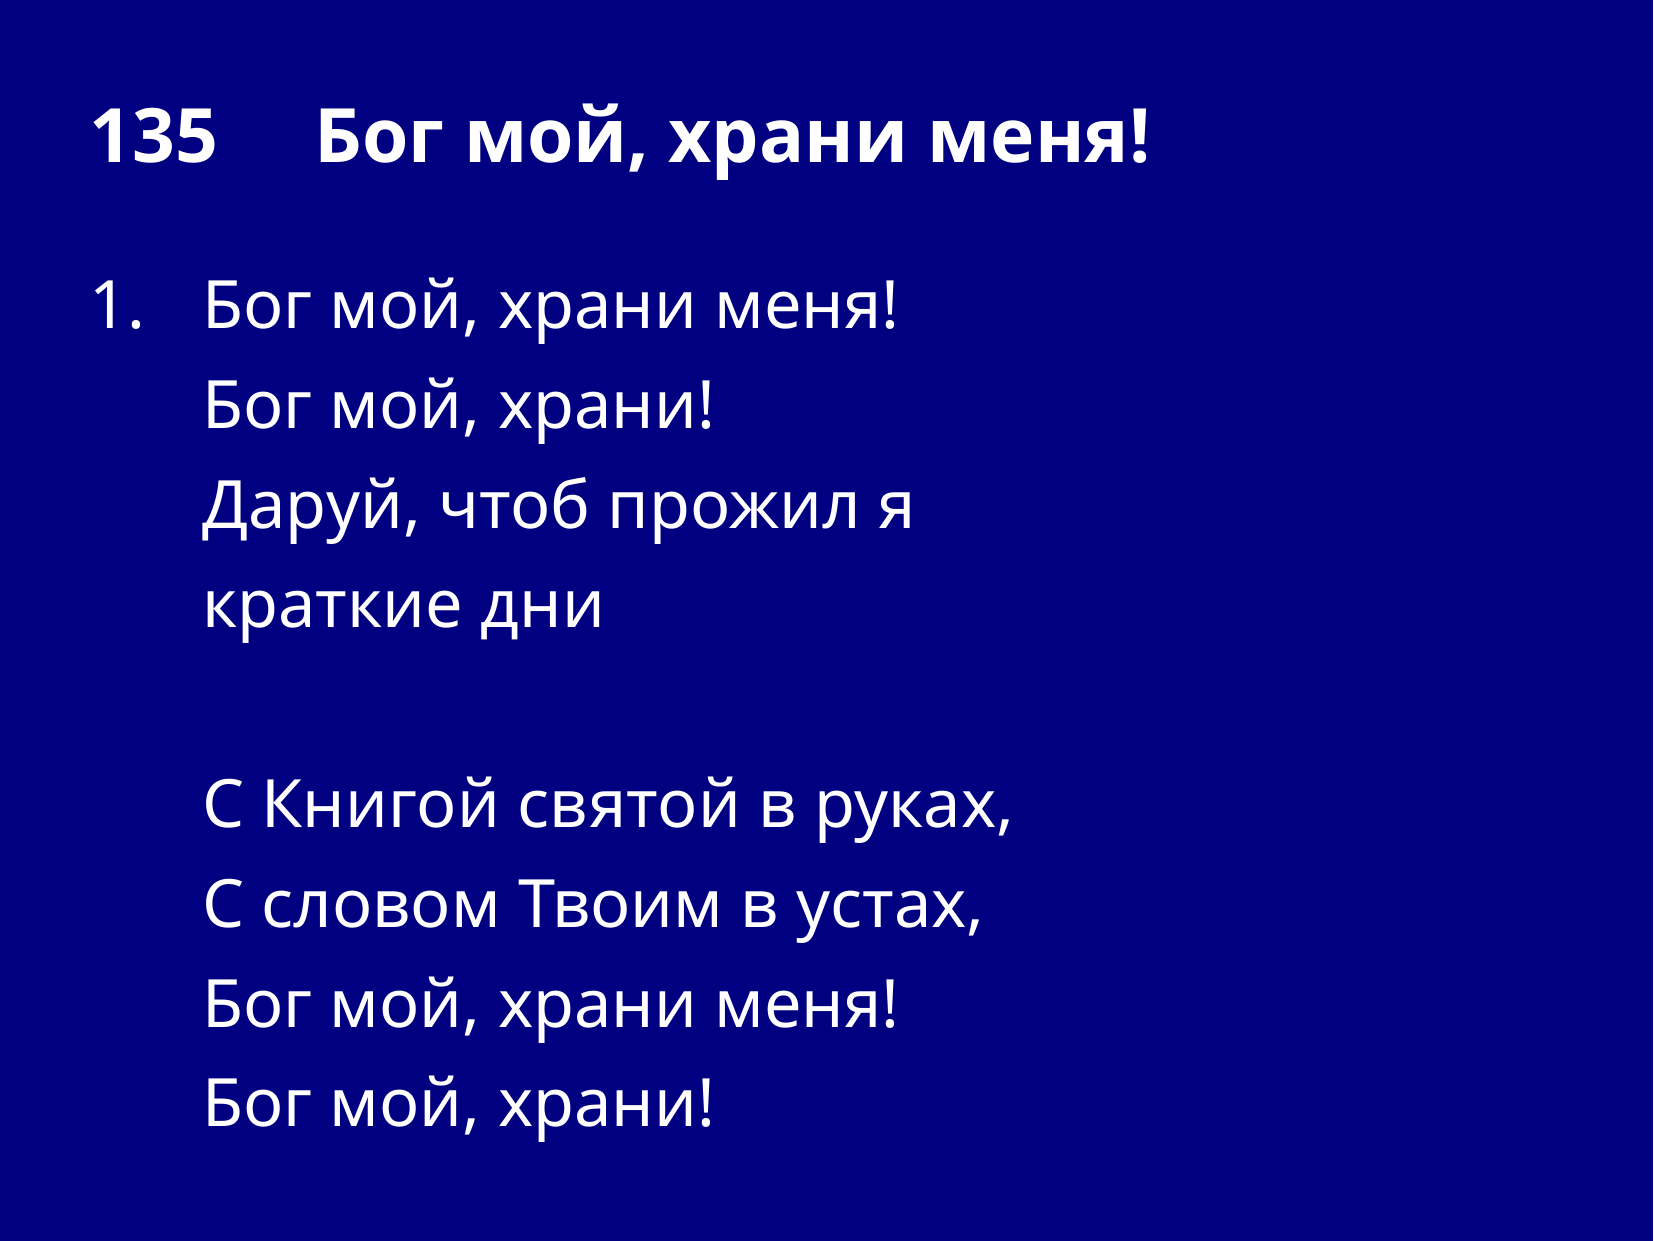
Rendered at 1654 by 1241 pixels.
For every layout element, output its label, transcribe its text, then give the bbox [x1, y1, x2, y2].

text_box 1. Бог мой, храни меня! Бог мой, храни! Даруй, чтоб прожил я краткие дни С Книгой святой в руках, С словом Твоим в устах, Бог мой, храни меня! Бог мой, храни! [75, 188, 1576, 1163]
text_box 135 Бог мой, храни меня! [75, 75, 1576, 188]
